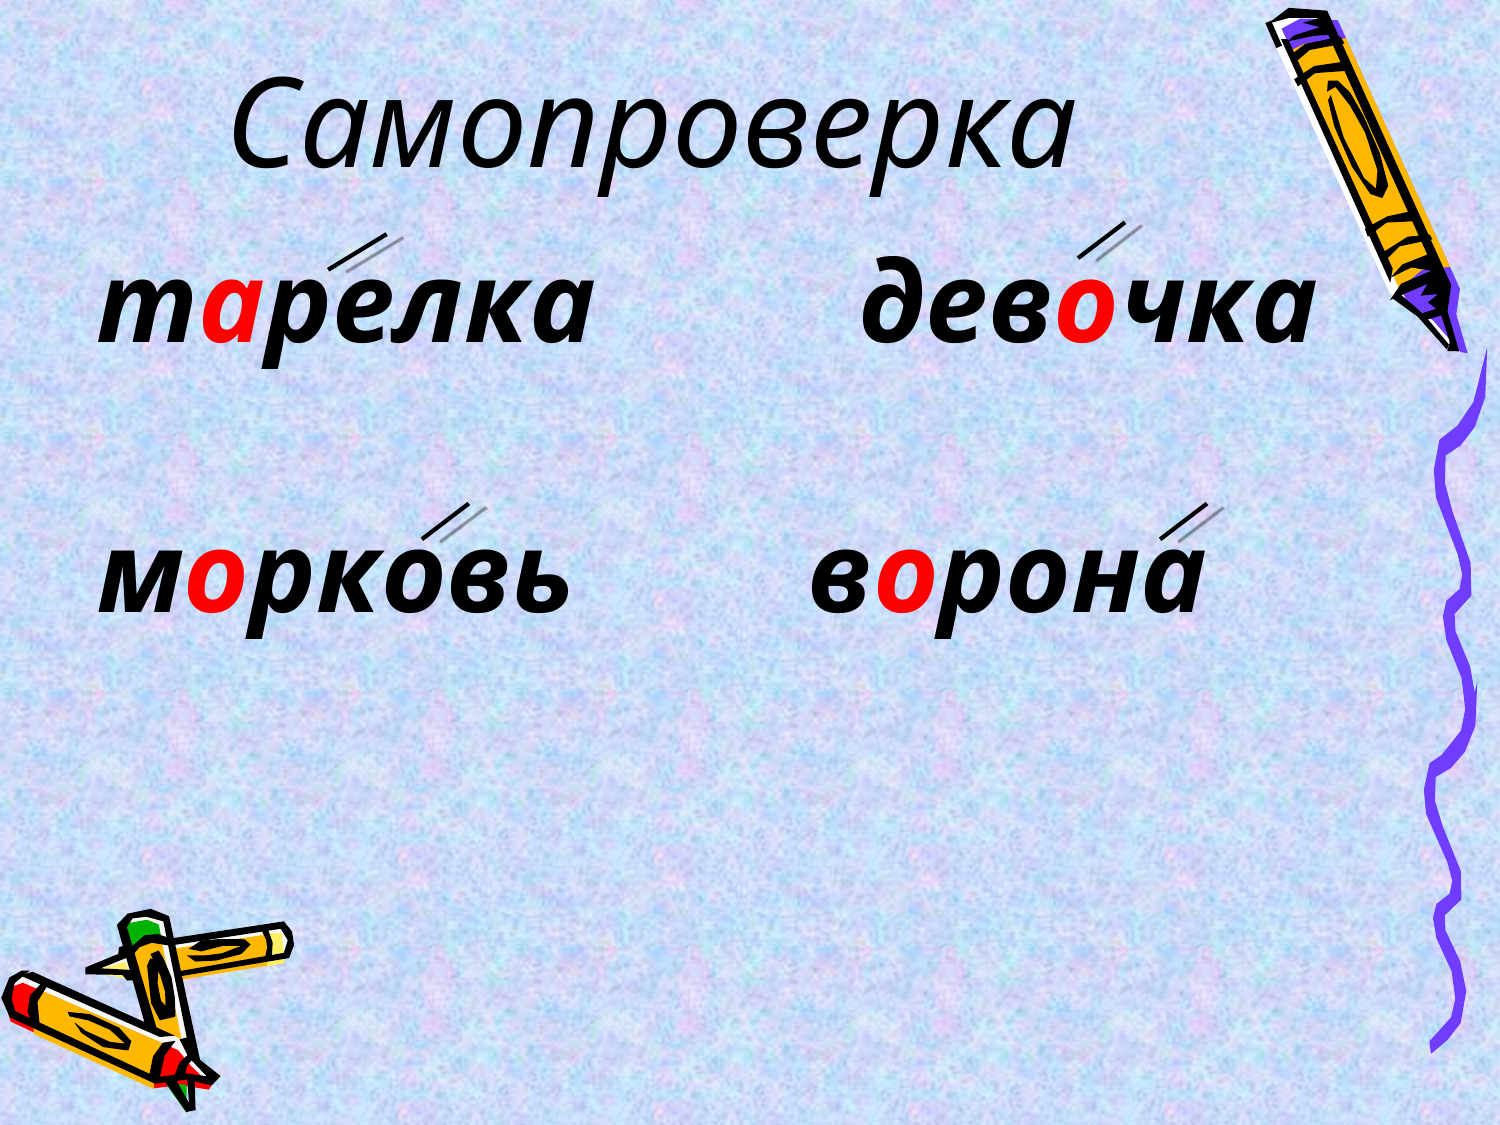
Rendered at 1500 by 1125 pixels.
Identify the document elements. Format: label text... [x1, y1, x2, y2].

picture [0, 0, 1500, 1125]
text_box Самопроверка [210, 35, 1219, 201]
text_box тарелка девочка морковь ворона [81, 222, 1442, 643]
